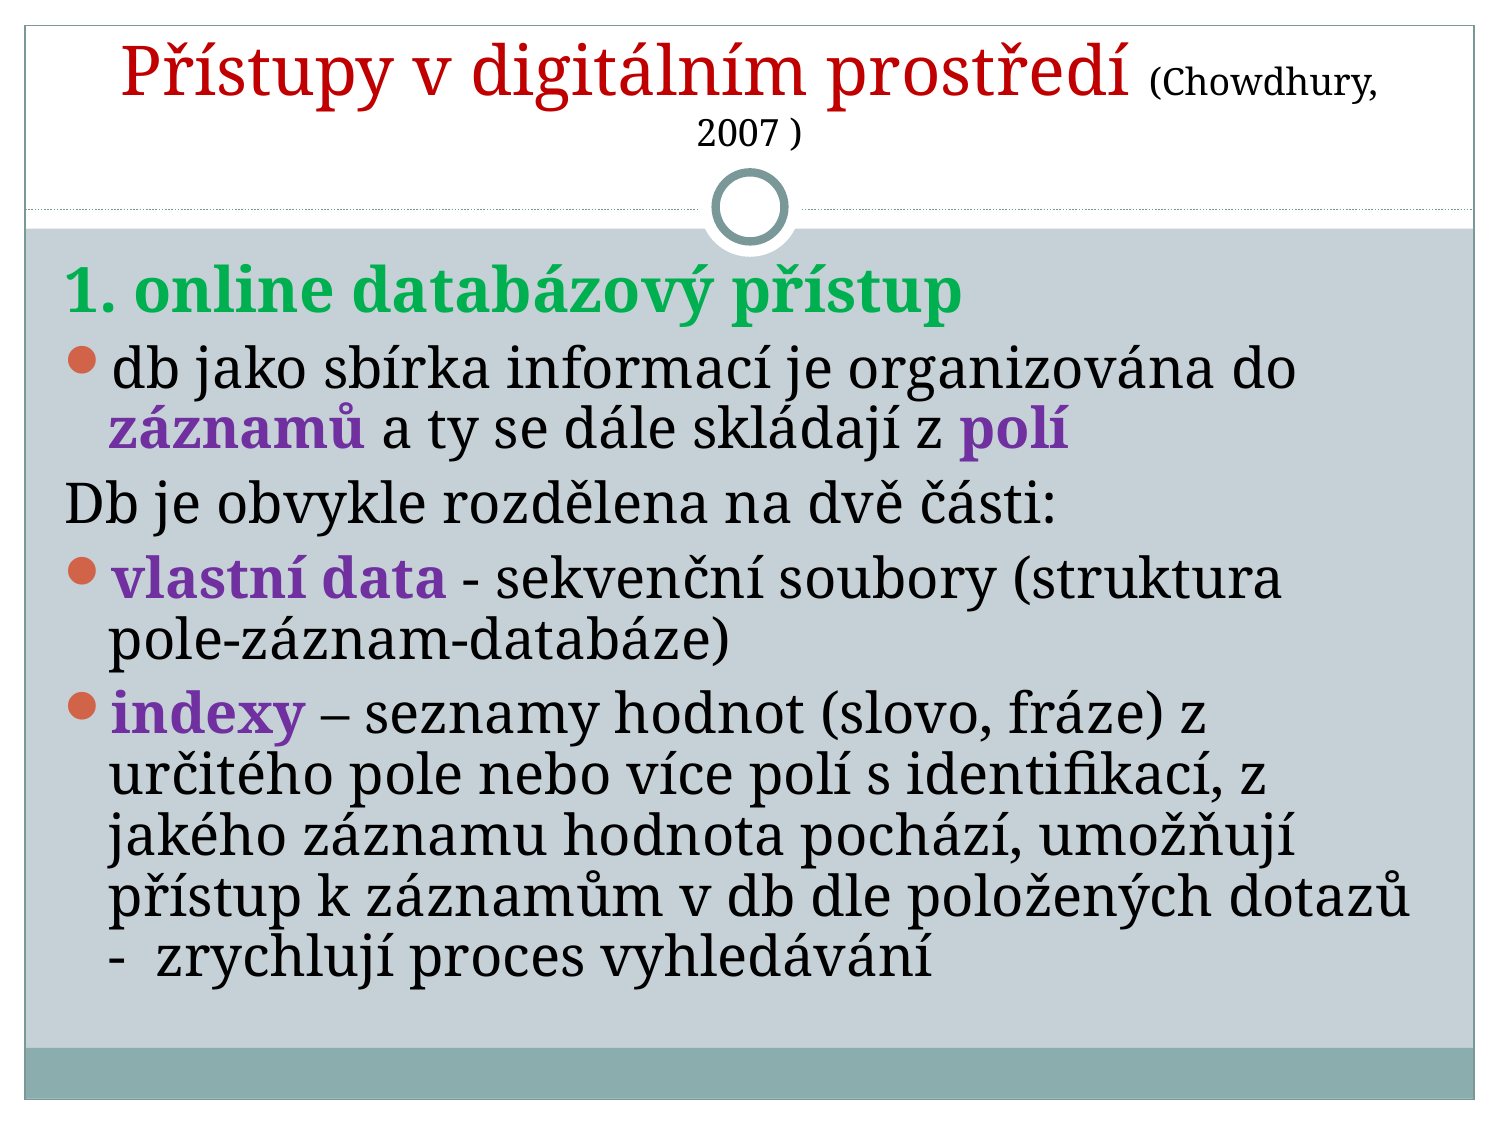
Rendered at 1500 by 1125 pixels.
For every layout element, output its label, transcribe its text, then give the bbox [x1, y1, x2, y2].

title Přístupy v digitálním prostředí (Chowdhury, 2007 ) [49, 37, 1450, 162]
list 1. online databázový přístup db jako sbírka informací je organizována do záznamů a ty se dále skládají z polí Db je obvykle rozdělena na dvě části: vlastní data - sekvenční soubory (struktura pole-záznam-databáze) indexy – seznamy hodnot (slovo, fráze) z určitého pole nebo více polí s identifikací, z jakého záznamu hodnota pochází, umožňují přístup k záznamům v db dle položených dotazů - zrychlují proces vyhledávání [49, 250, 1445, 1086]
